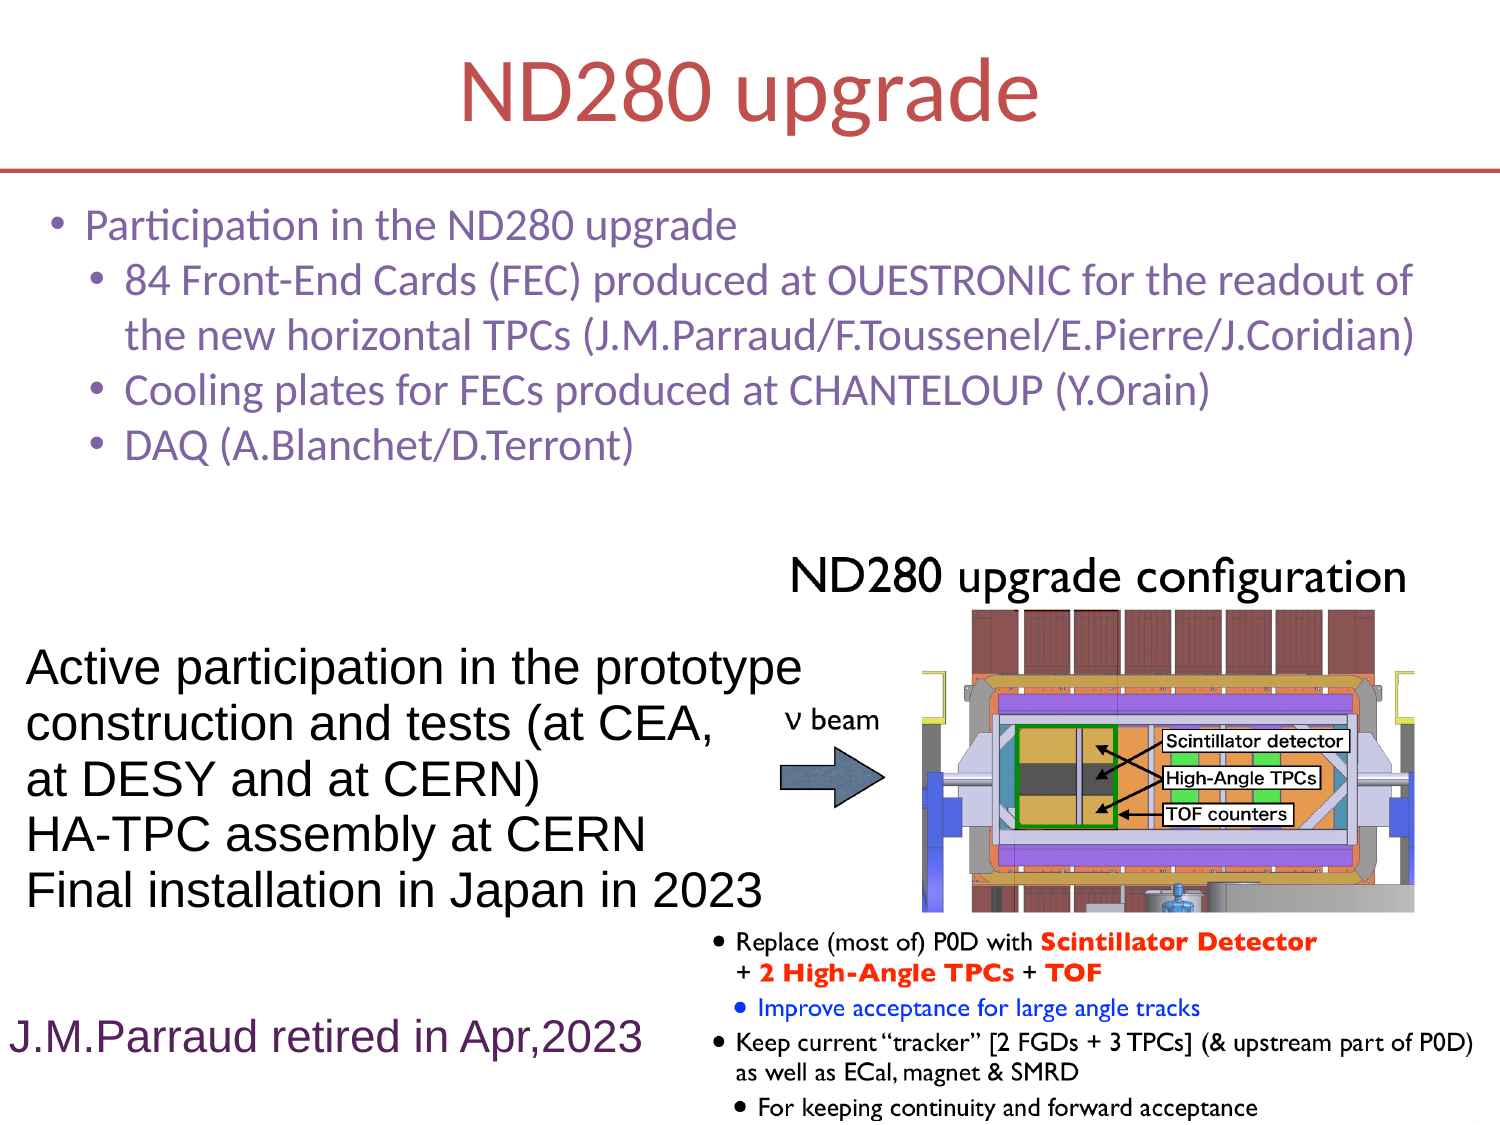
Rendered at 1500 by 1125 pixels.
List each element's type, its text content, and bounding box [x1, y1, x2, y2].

text_box ND280 upgrade [75, 29, 1425, 141]
text_box J.M.Parraud retired in Apr,2023 [0, 1003, 659, 1071]
picture [696, 543, 1500, 1121]
text_box Active participation in the prototype construction and tests (at CEA, at DESY and at CERN) HA-TPC assembly at CERN Final installation in Japan in 2023 [10, 631, 819, 982]
text_box Participation in the ND280 upgrade 84 Front-End Cards (FEC) produced at OUESTRONIC for the readout of the new horizontal TPCs (J.M.Parraud/F.Toussenel/E.Pierre/J.Coridian) Cooling plates for FECs produced at CHANTELOUP (Y.Orain) DAQ (A.Blanchet/D.Terront) [34, 187, 1478, 1043]
